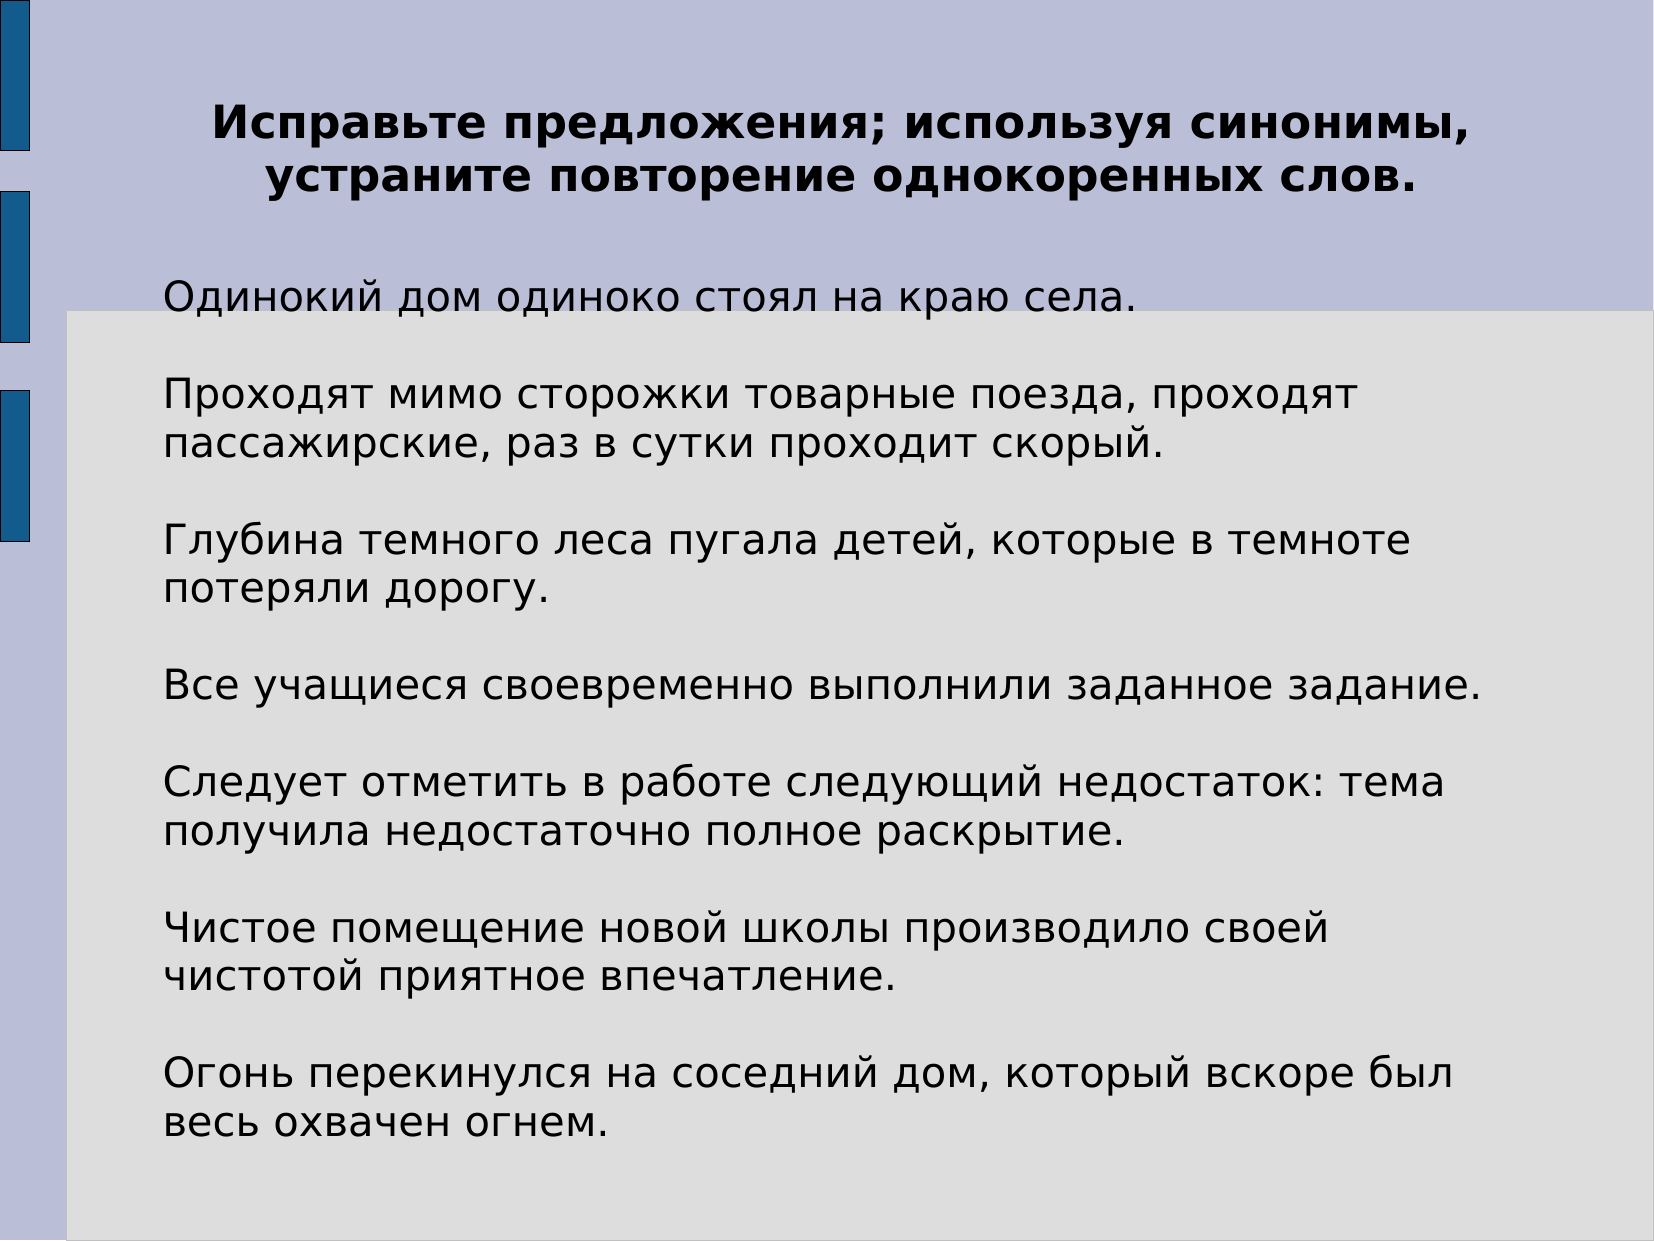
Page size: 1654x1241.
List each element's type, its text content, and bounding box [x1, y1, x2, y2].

text_box Исправьте предложения; используя синонимы, устраните повторение однокоренных слов. [118, 88, 1565, 210]
text_box Одинокий дом одиноко стоял на краю села. Проходят мимо сторожки товарные поезда, проходят пассажирские, раз в сутки проходит скорый. Глубина темного леса пугала детей, которые в темноте потеряли дорогу. Все учащиеся своевременно выполнили заданное задание. Следует отметить в работе следующий недостаток: тема получила недостаточно полное раскрытие. Чистое помещение новой школы производило своей чистотой приятное впечатление. Огонь перекинулся на соседний дом, который вскоре был весь охвачен огнем. [147, 265, 1536, 1154]
